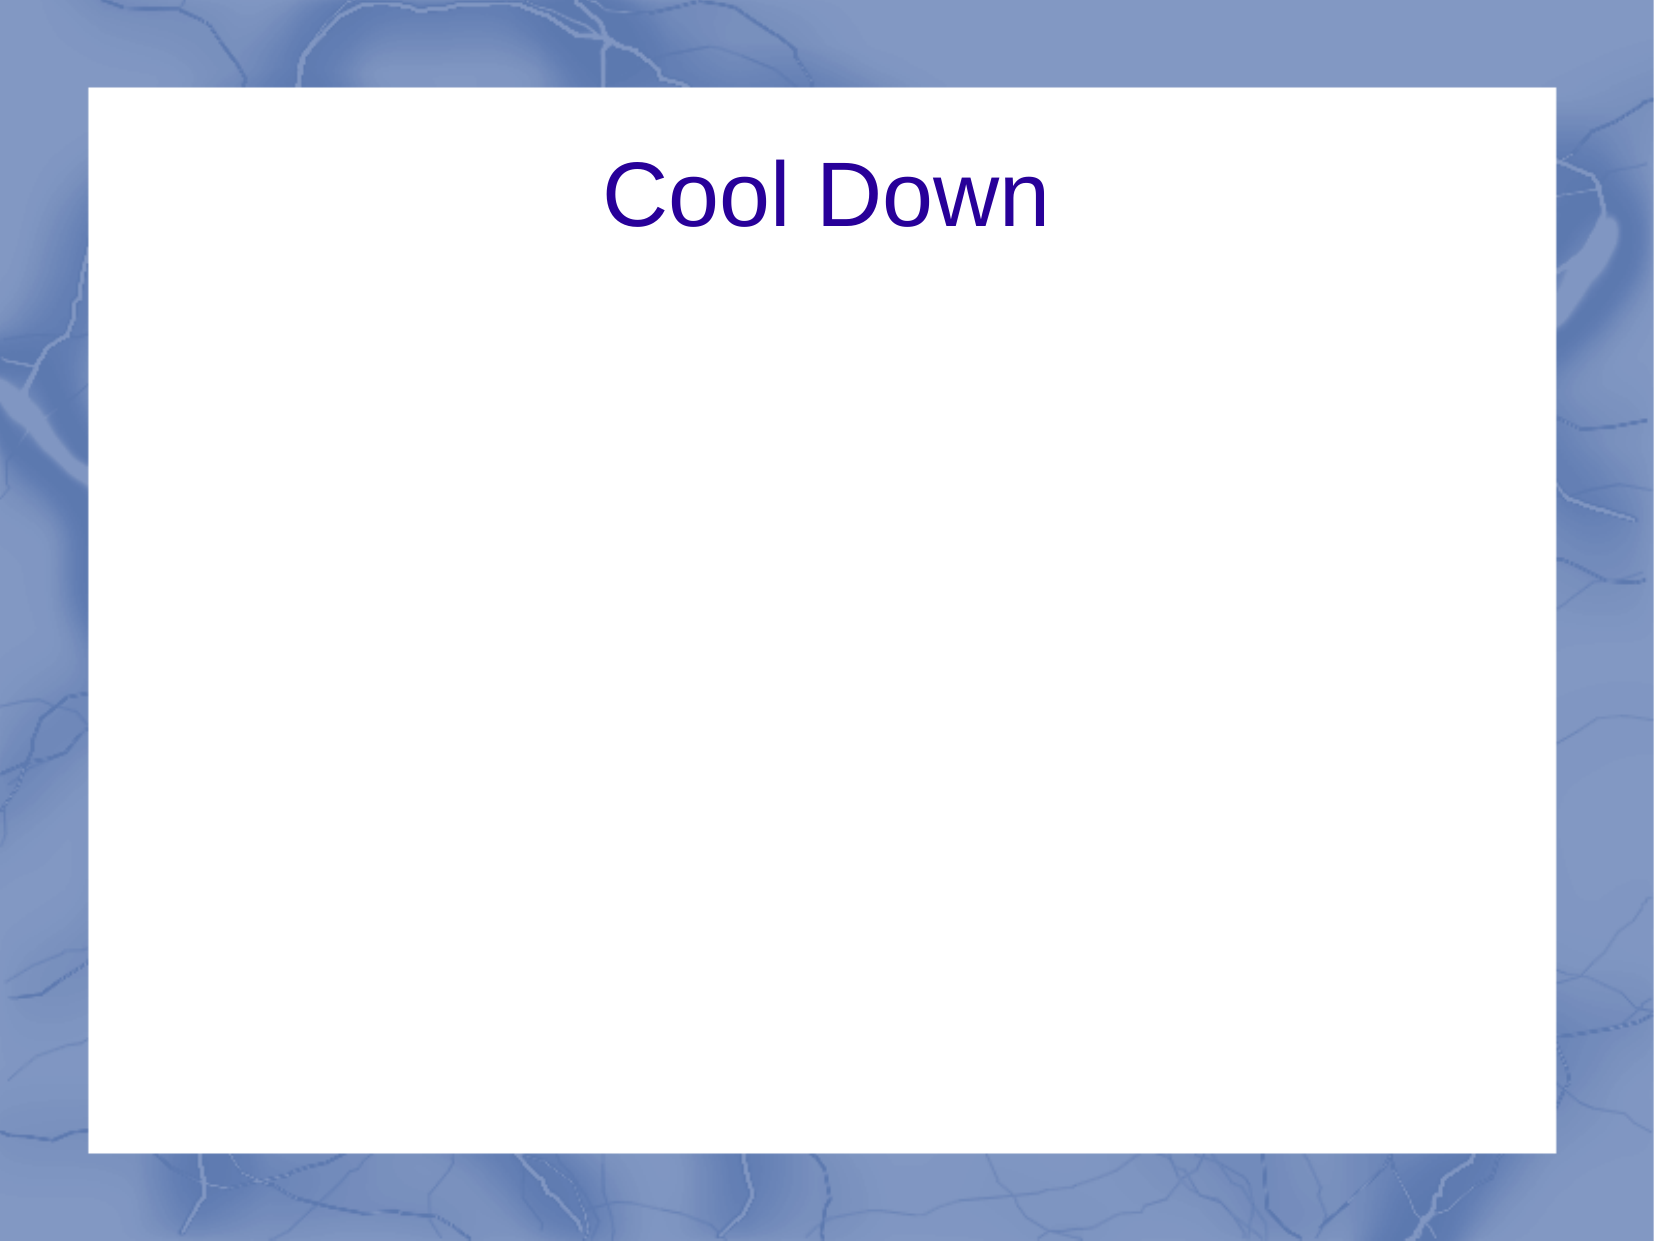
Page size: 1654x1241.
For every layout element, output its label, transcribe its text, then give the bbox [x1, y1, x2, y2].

picture [0, 0, 1654, 1241]
title Cool Down [118, 98, 1536, 291]
